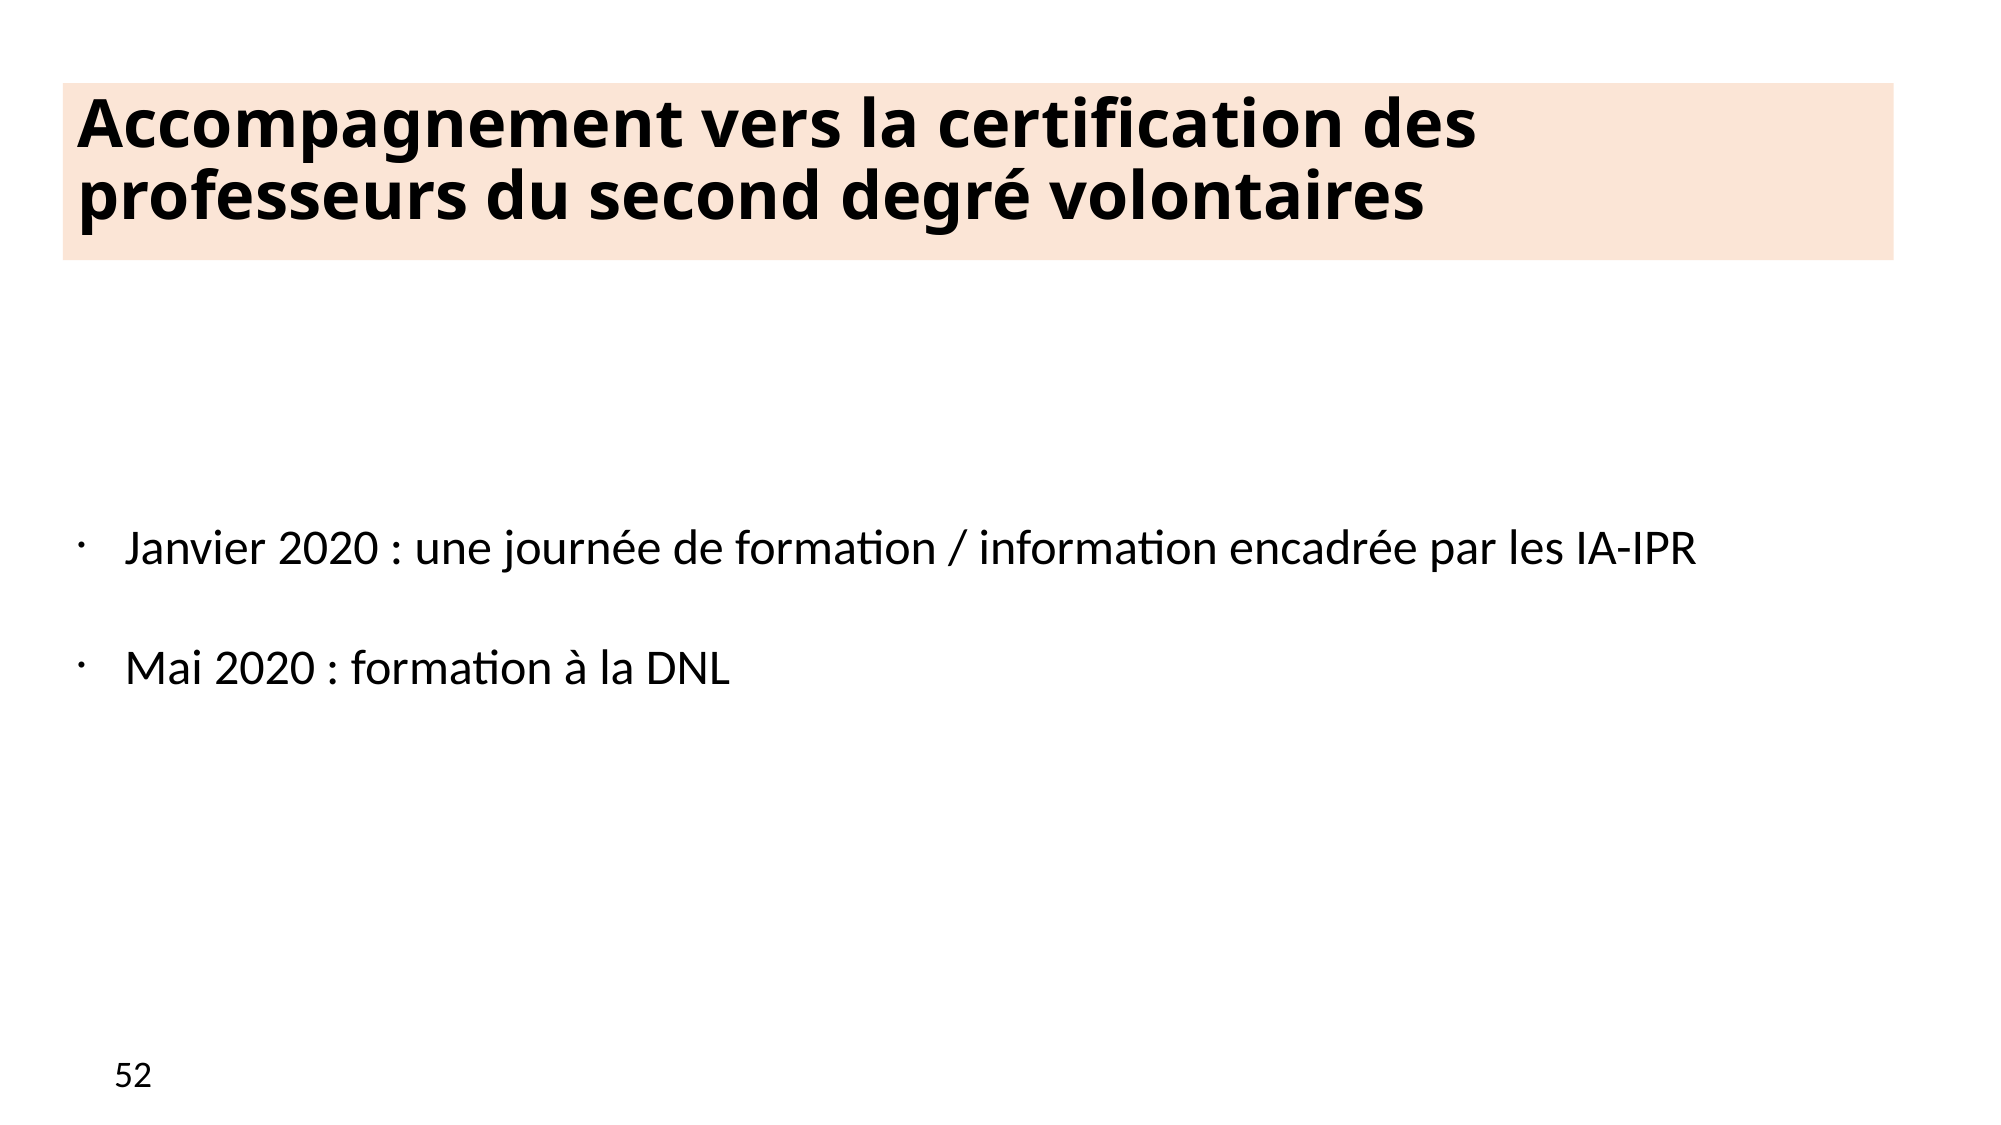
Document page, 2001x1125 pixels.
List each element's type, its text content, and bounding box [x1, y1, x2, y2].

title Accompagnement vers la certification des professeurs du second degré volontaires [62, 83, 1894, 261]
text_box Janvier 2020 : une journée de formation / information encadrée par les IA-IPR Mai 2020 : formation à la DNL [62, 372, 1965, 838]
slide_number <numéro> [99, 1042, 1863, 1103]
